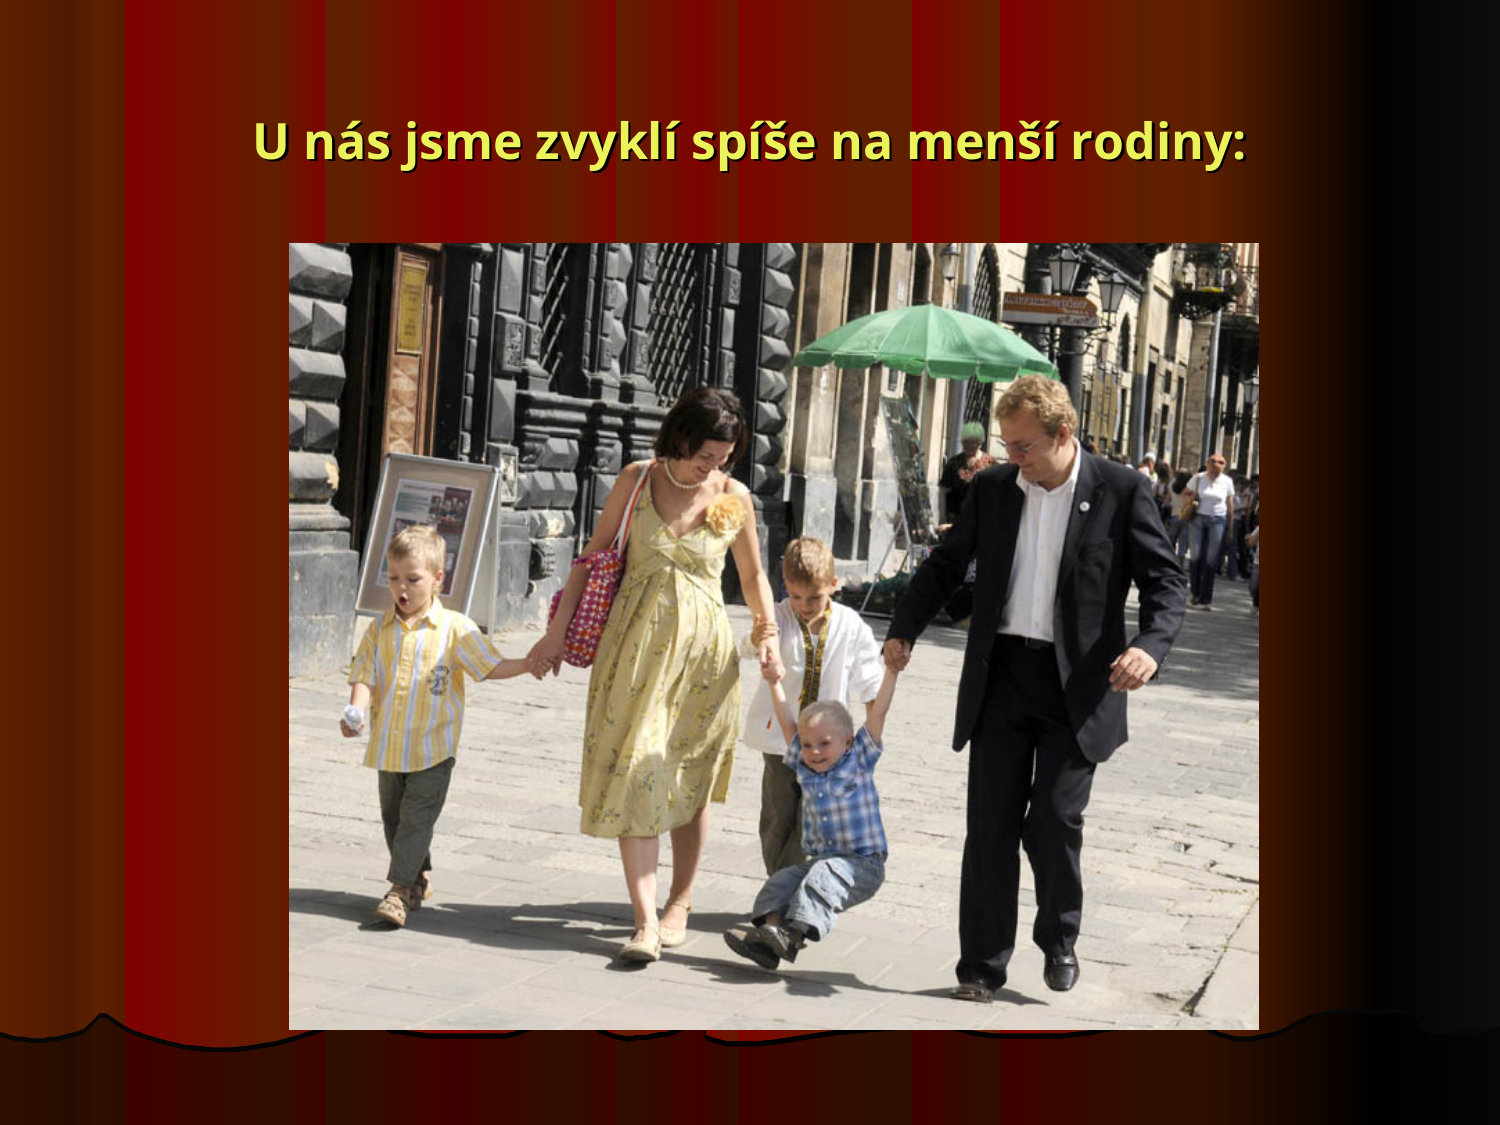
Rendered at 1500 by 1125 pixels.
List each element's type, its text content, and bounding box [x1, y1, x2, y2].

picture [289, 243, 1259, 1030]
title U nás jsme zvyklí spíše na menší rodiny: [75, 45, 1426, 233]
